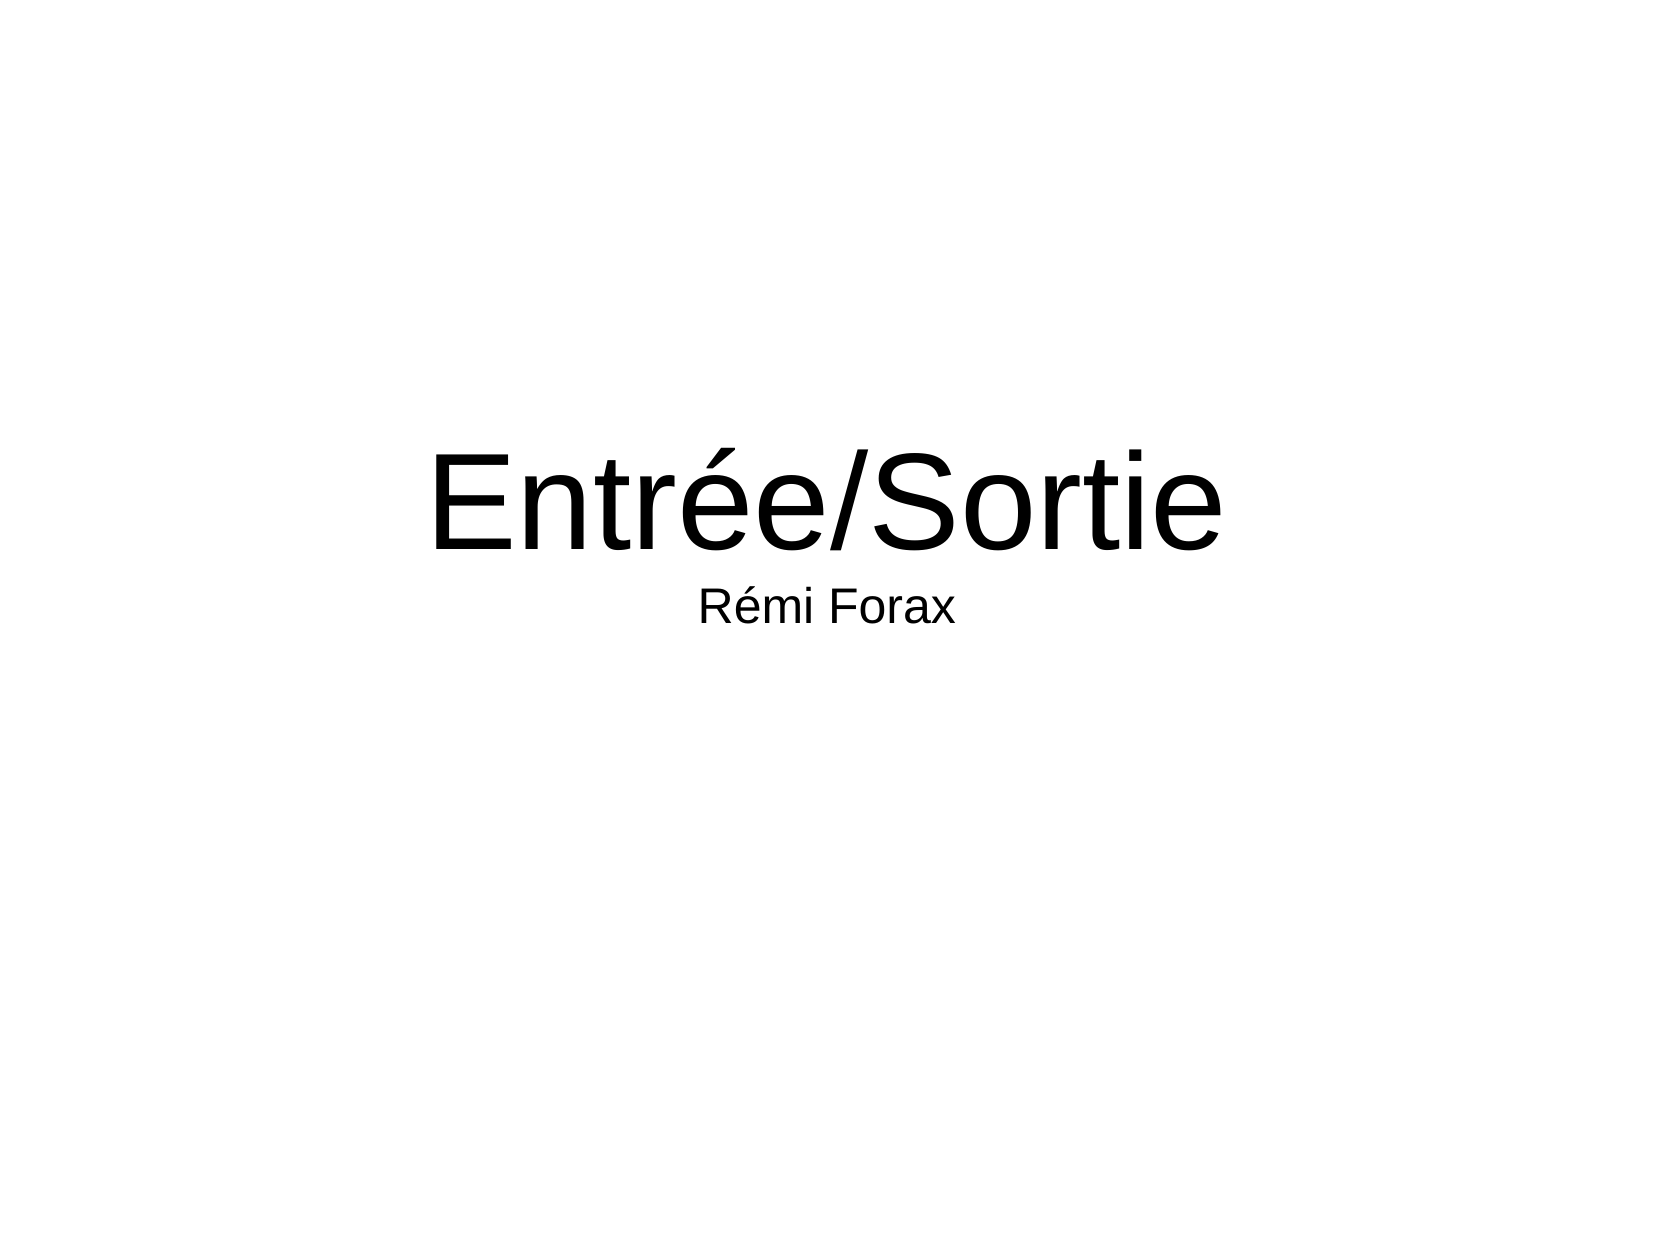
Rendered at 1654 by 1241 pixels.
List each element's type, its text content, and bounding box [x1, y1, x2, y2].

subtitle Entrée/Sortie Rémi Forax [82, 49, 1571, 1010]
